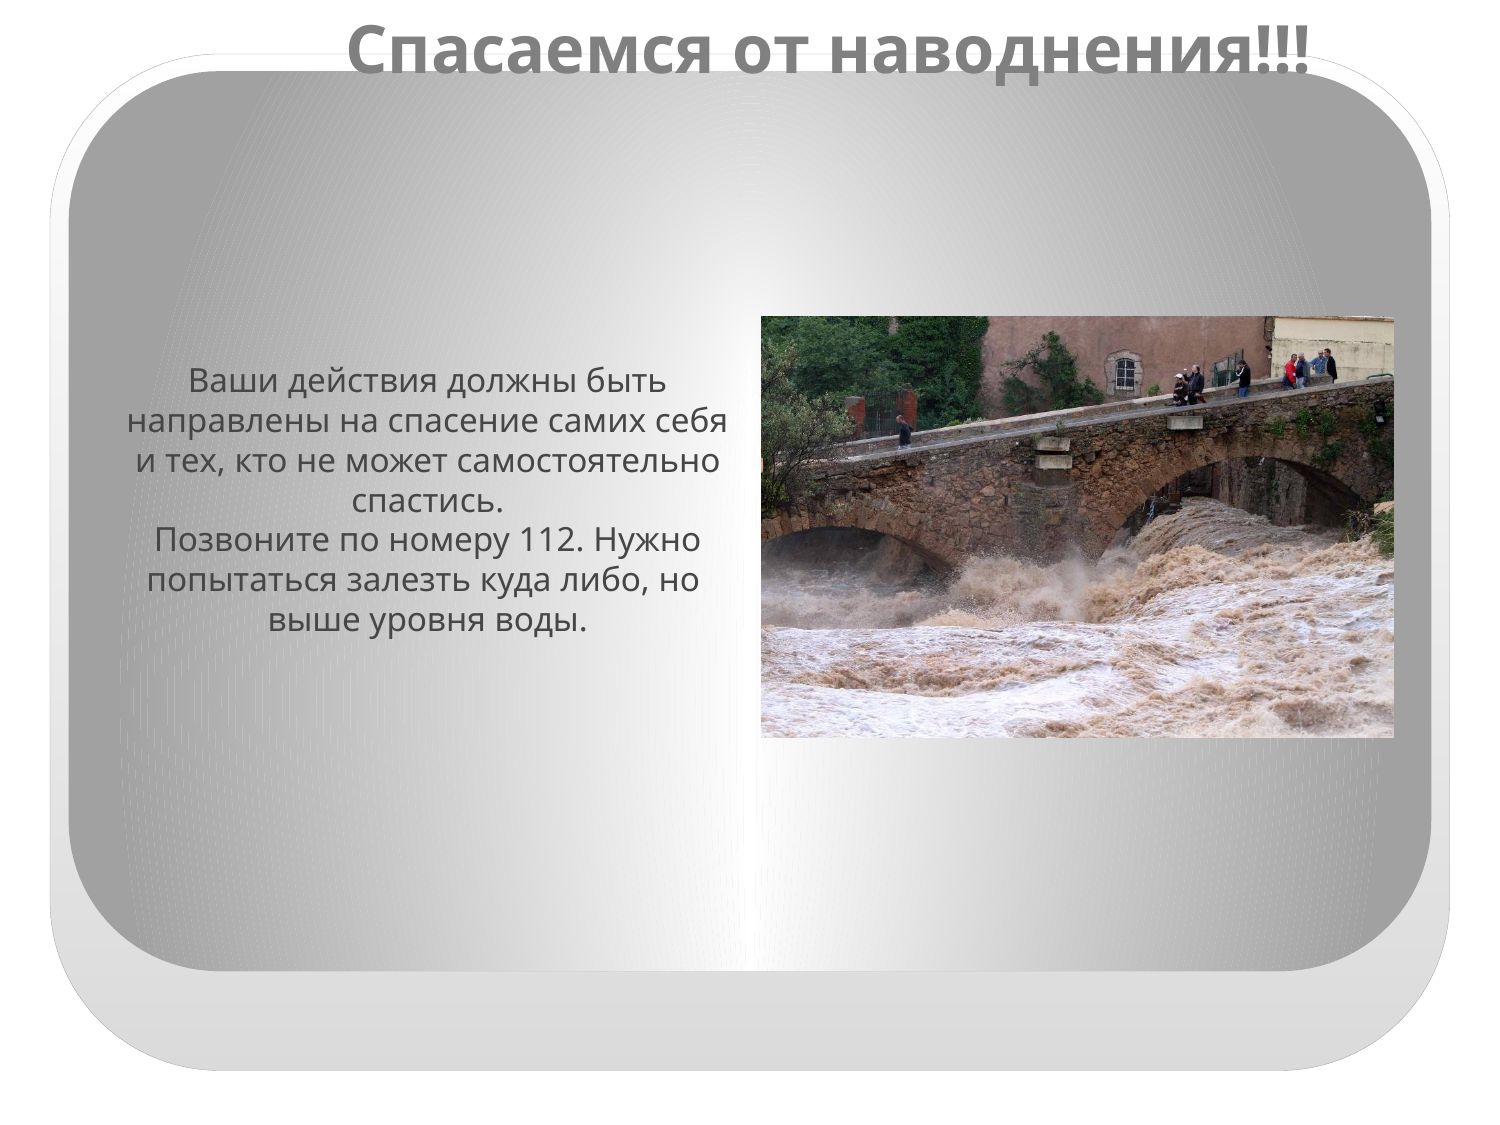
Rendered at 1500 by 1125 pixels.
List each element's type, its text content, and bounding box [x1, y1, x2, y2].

title Спасаемся от наводнения!!! [157, 0, 1500, 173]
picture [761, 316, 1394, 738]
list Ваши действия должны быть направлены на спасение самих себя и тех, кто не может самостоятельно спастись. Позвоните по номеру 112. Нужно попытаться залезть куда либо, но выше уровня воды. [105, 351, 751, 1072]
